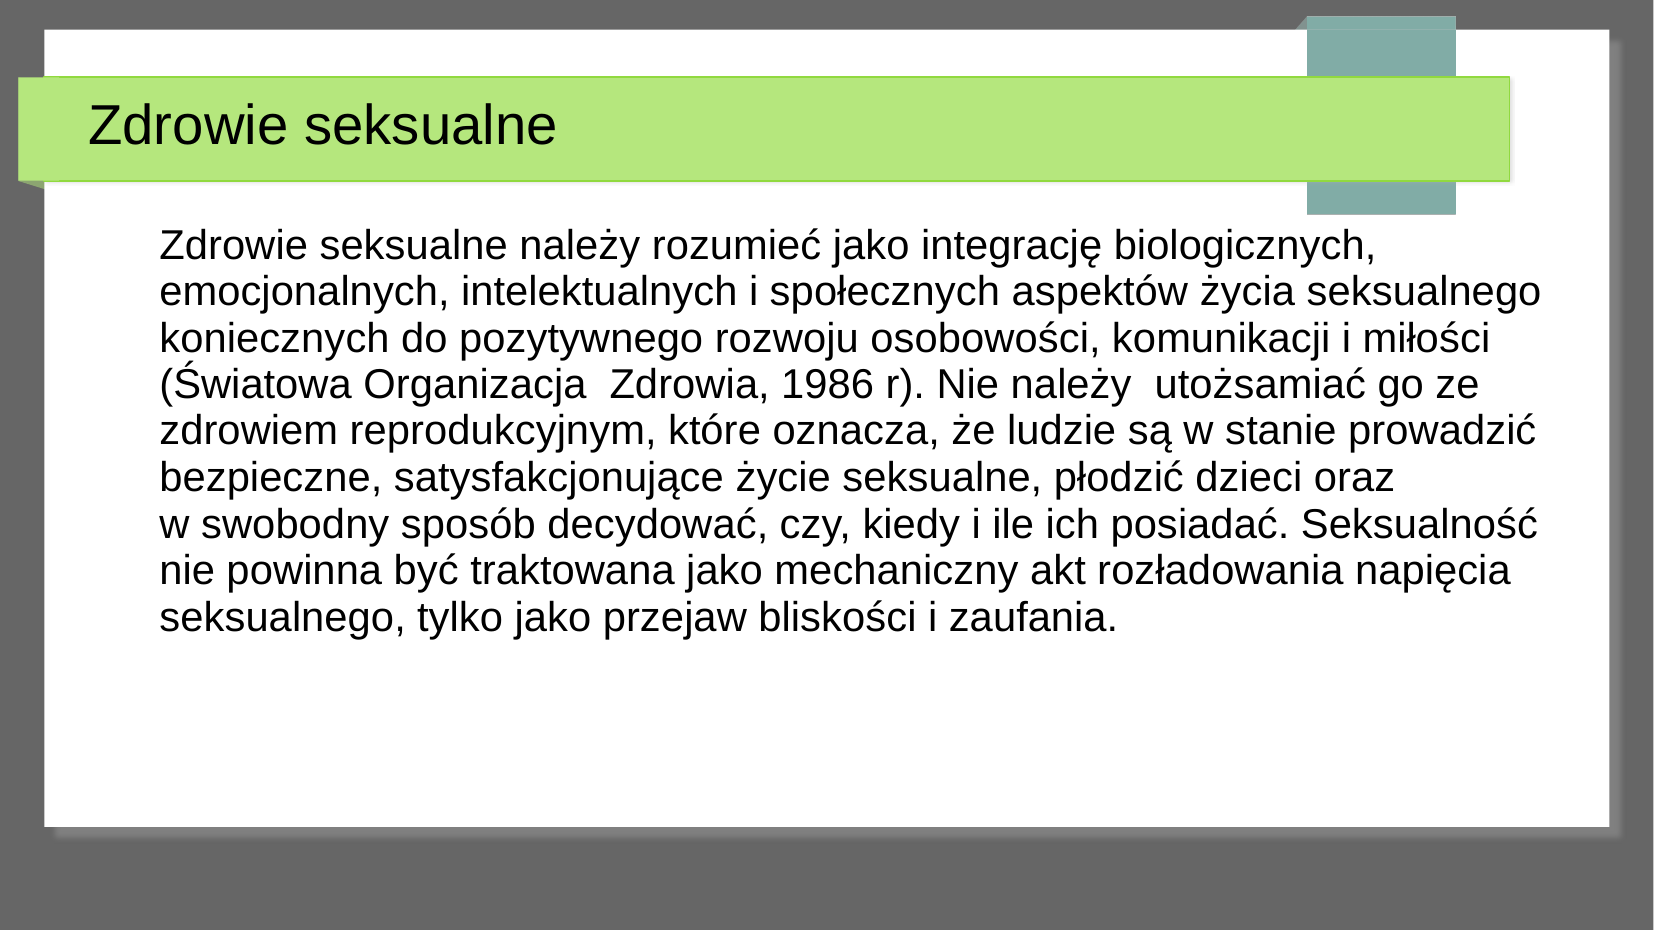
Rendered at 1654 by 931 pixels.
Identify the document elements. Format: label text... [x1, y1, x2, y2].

title Zdrowie seksualne [88, 73, 1506, 178]
list Zdrowie seksualne należy rozumieć jako integrację biologicznych, emocjonalnych, intelektualnych i społecznych aspektów życia seksualnego koniecznych do pozytywnego rozwoju osobowości, komunikacji i miłości (Światowa Organizacja Zdrowia, 1986 r). Nie należy utożsamiać go ze zdrowiem reprodukcyjnym, które oznacza, że ludzie są w stanie prowadzić bezpieczne, satysfakcjonujące życie seksualne, płodzić dzieci oraz w swobodny sposób decydować, czy, kiedy i ile ich posiadać. Seksualność nie powinna być traktowana jako mechaniczny akt rozładowania napięcia seksualnego, tylko jako przejaw bliskości i zaufania. [88, 221, 1565, 813]
